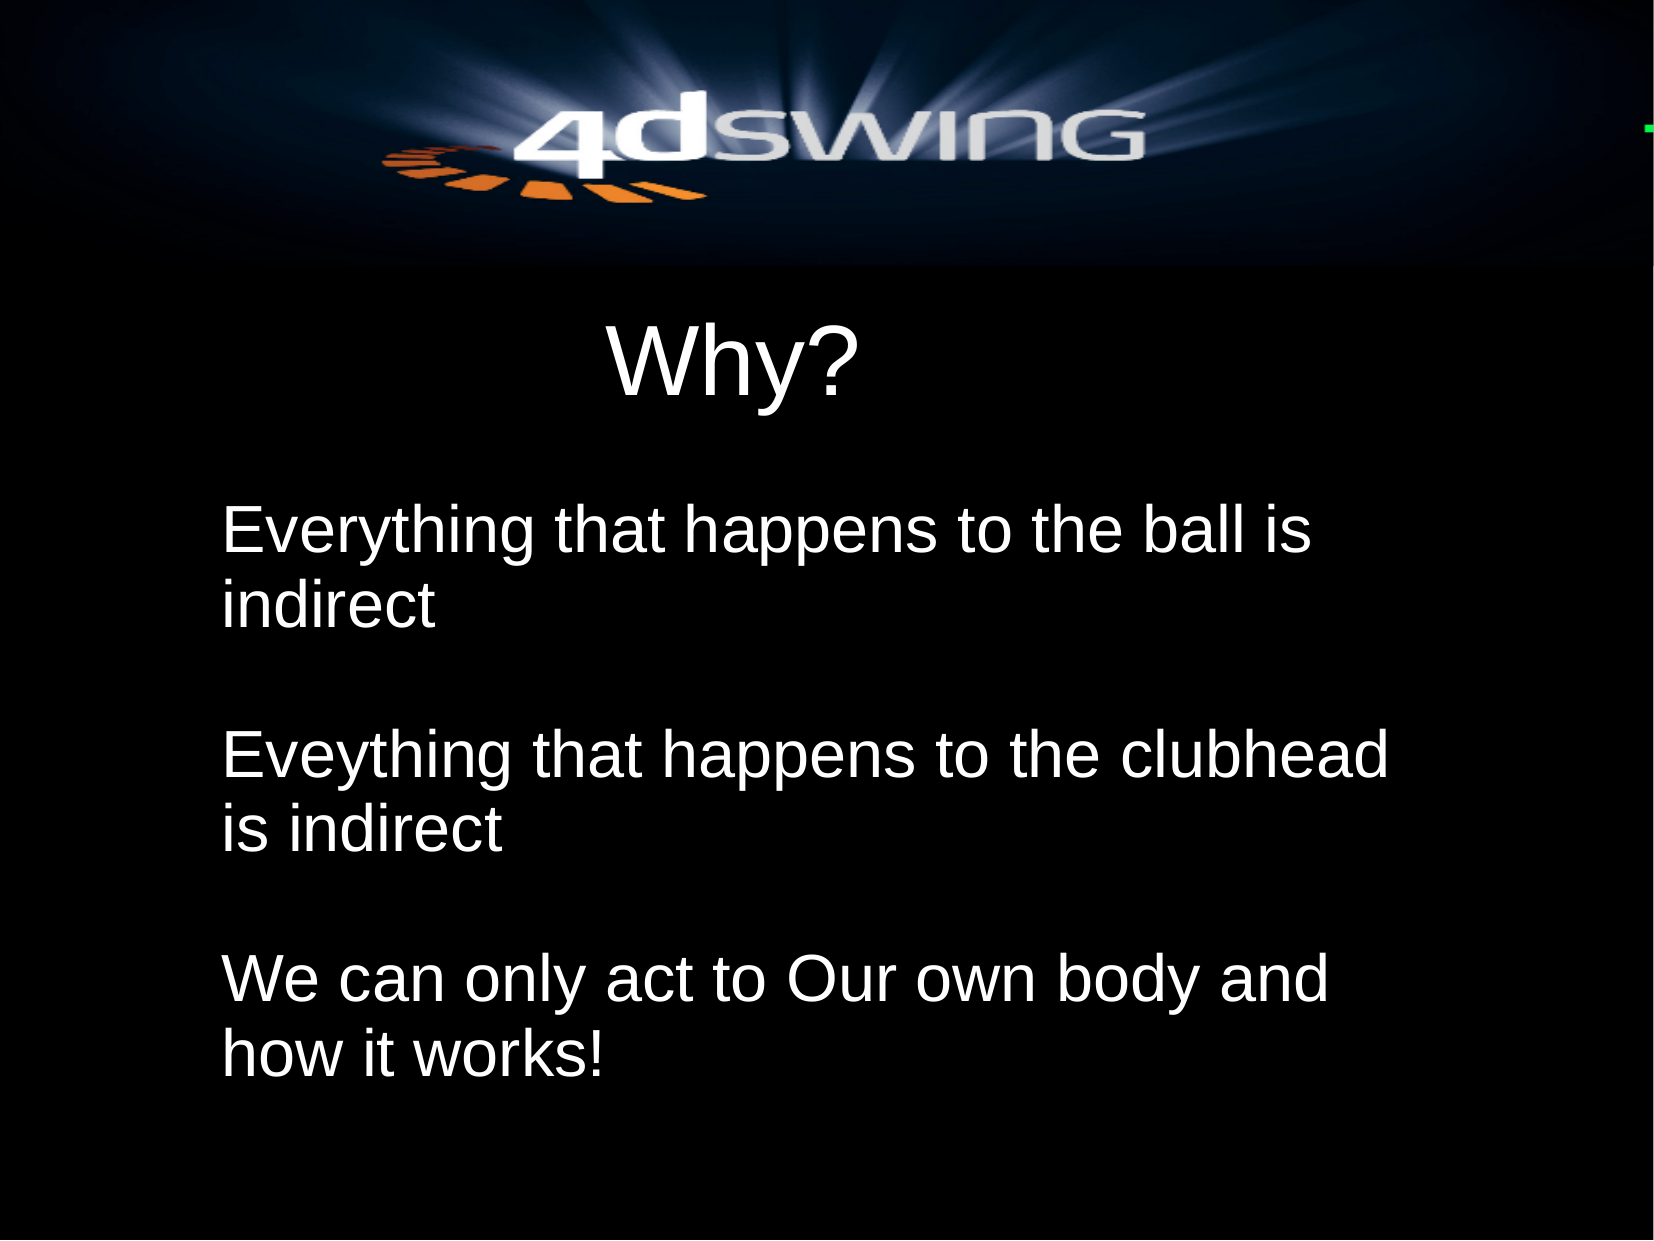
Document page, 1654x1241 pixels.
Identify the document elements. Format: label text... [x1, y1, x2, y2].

text_box Everything that happens to the ball is indirect Eveything that happens to the clubhead is indirect We can only act to Our own body and how it works! [206, 442, 1418, 1241]
text_box Why? [590, 297, 945, 425]
picture [0, 0, 1654, 266]
